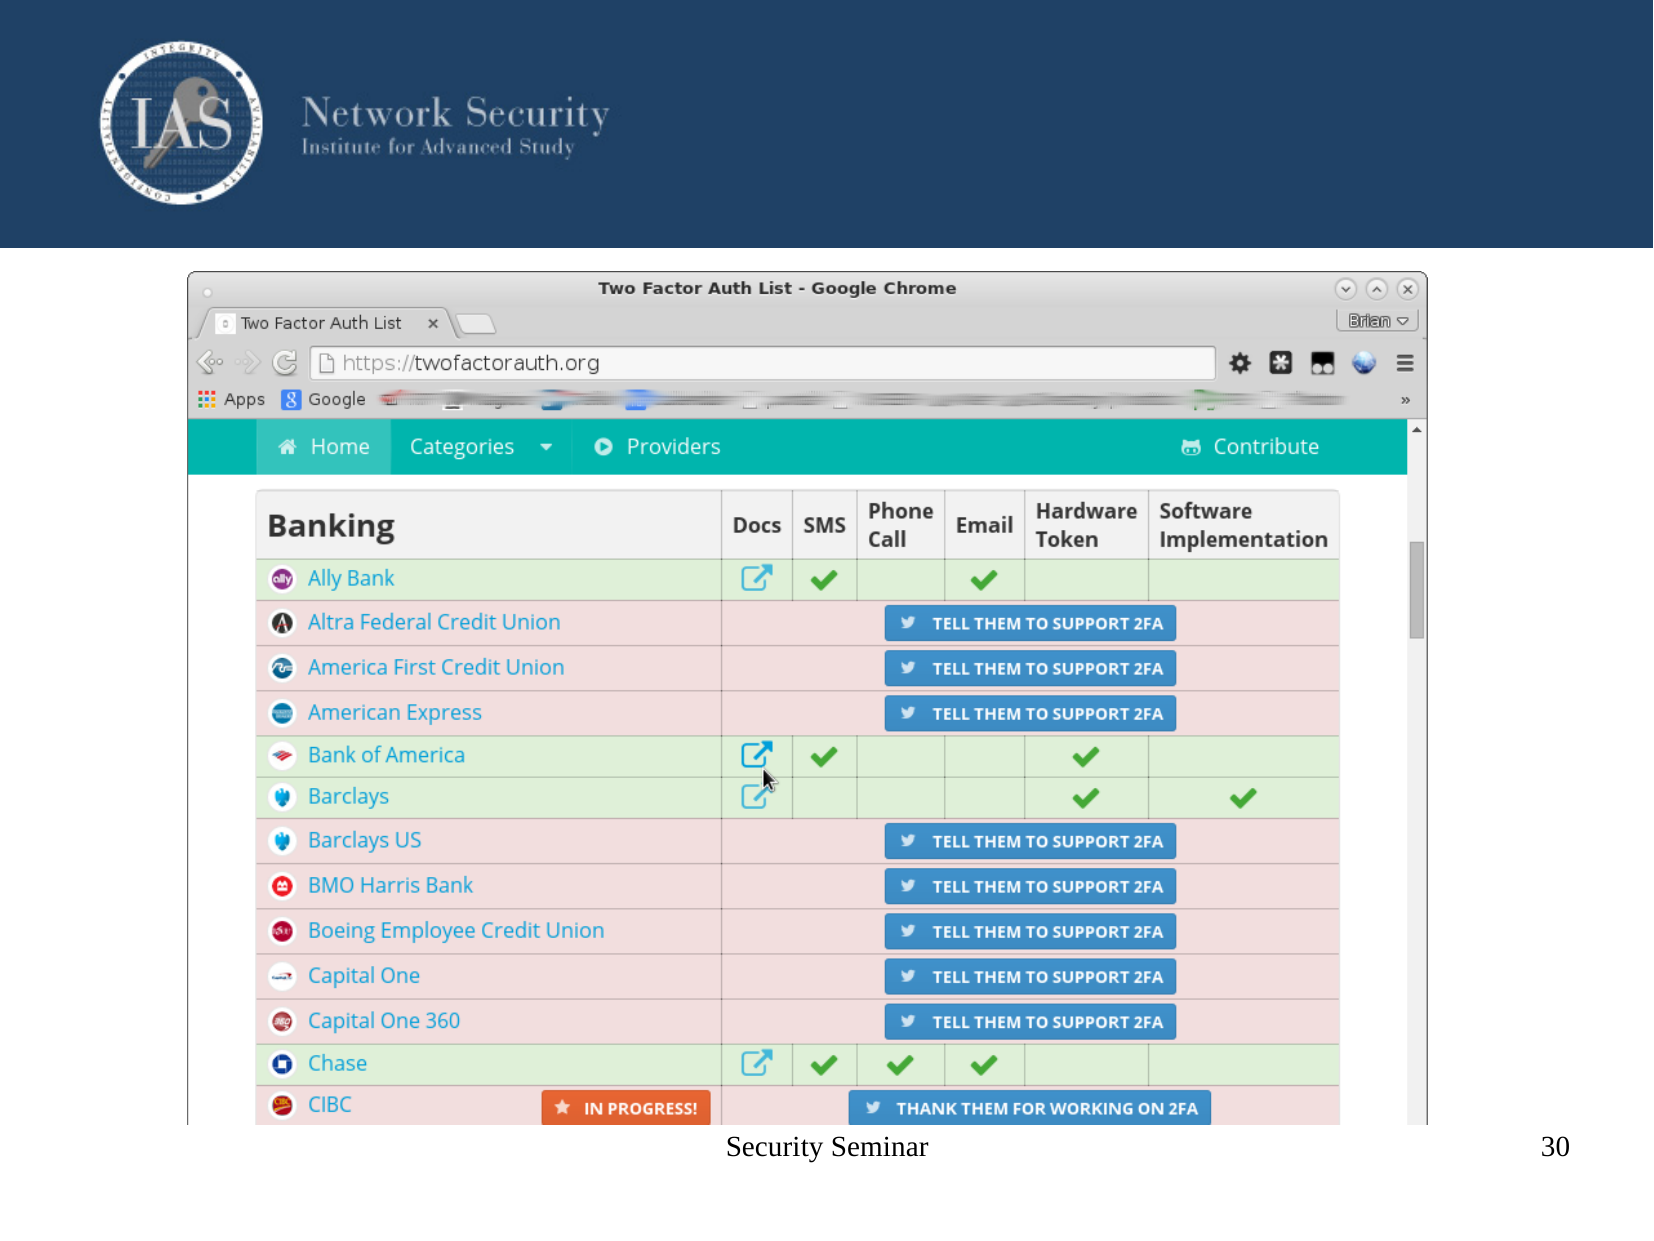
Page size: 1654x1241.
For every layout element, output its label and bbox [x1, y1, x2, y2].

picture [187, 271, 1428, 1126]
picture [0, 0, 1653, 248]
